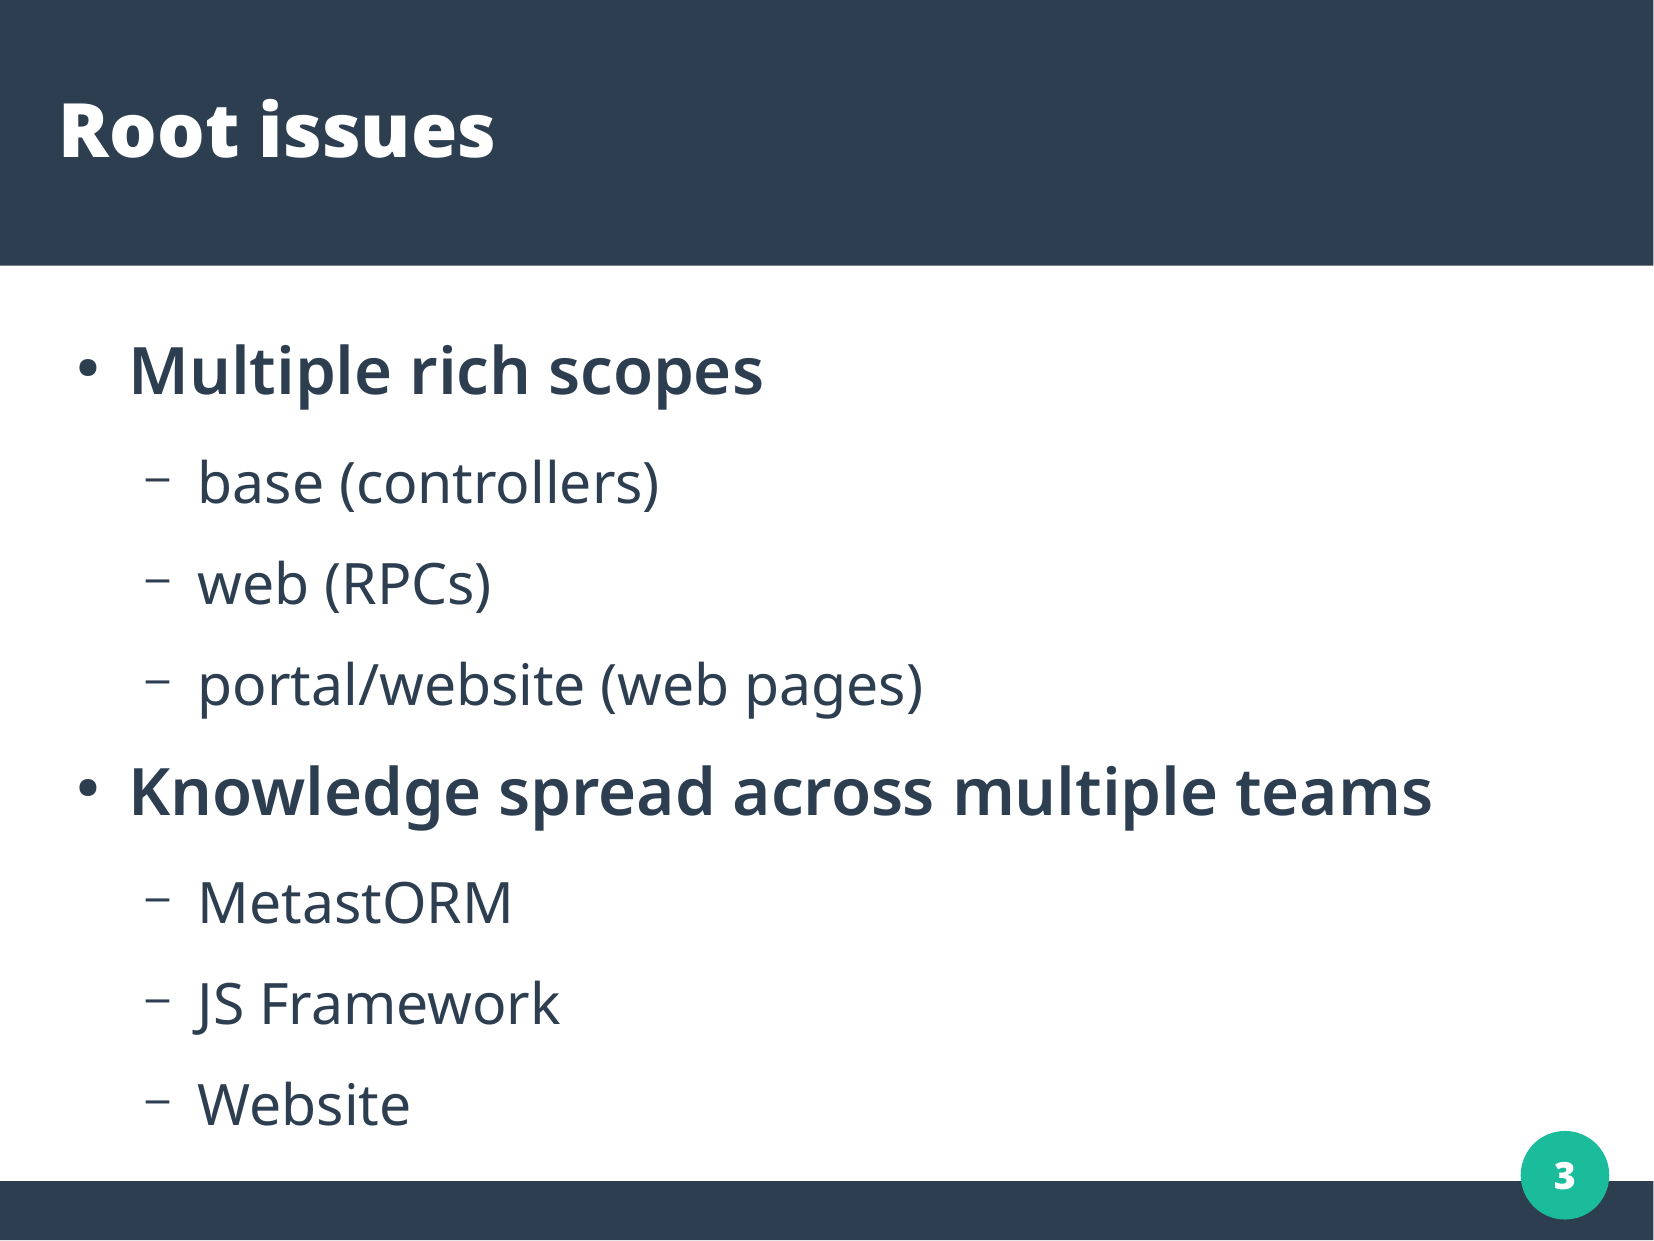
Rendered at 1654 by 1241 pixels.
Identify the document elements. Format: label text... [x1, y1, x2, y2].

title Root issues [59, 49, 1595, 207]
list Multiple rich scopes base (controllers) web (RPCs) portal/website (web pages) Knowledge spread across multiple teams MetastORM JS Framework Website [59, 324, 1595, 1152]
